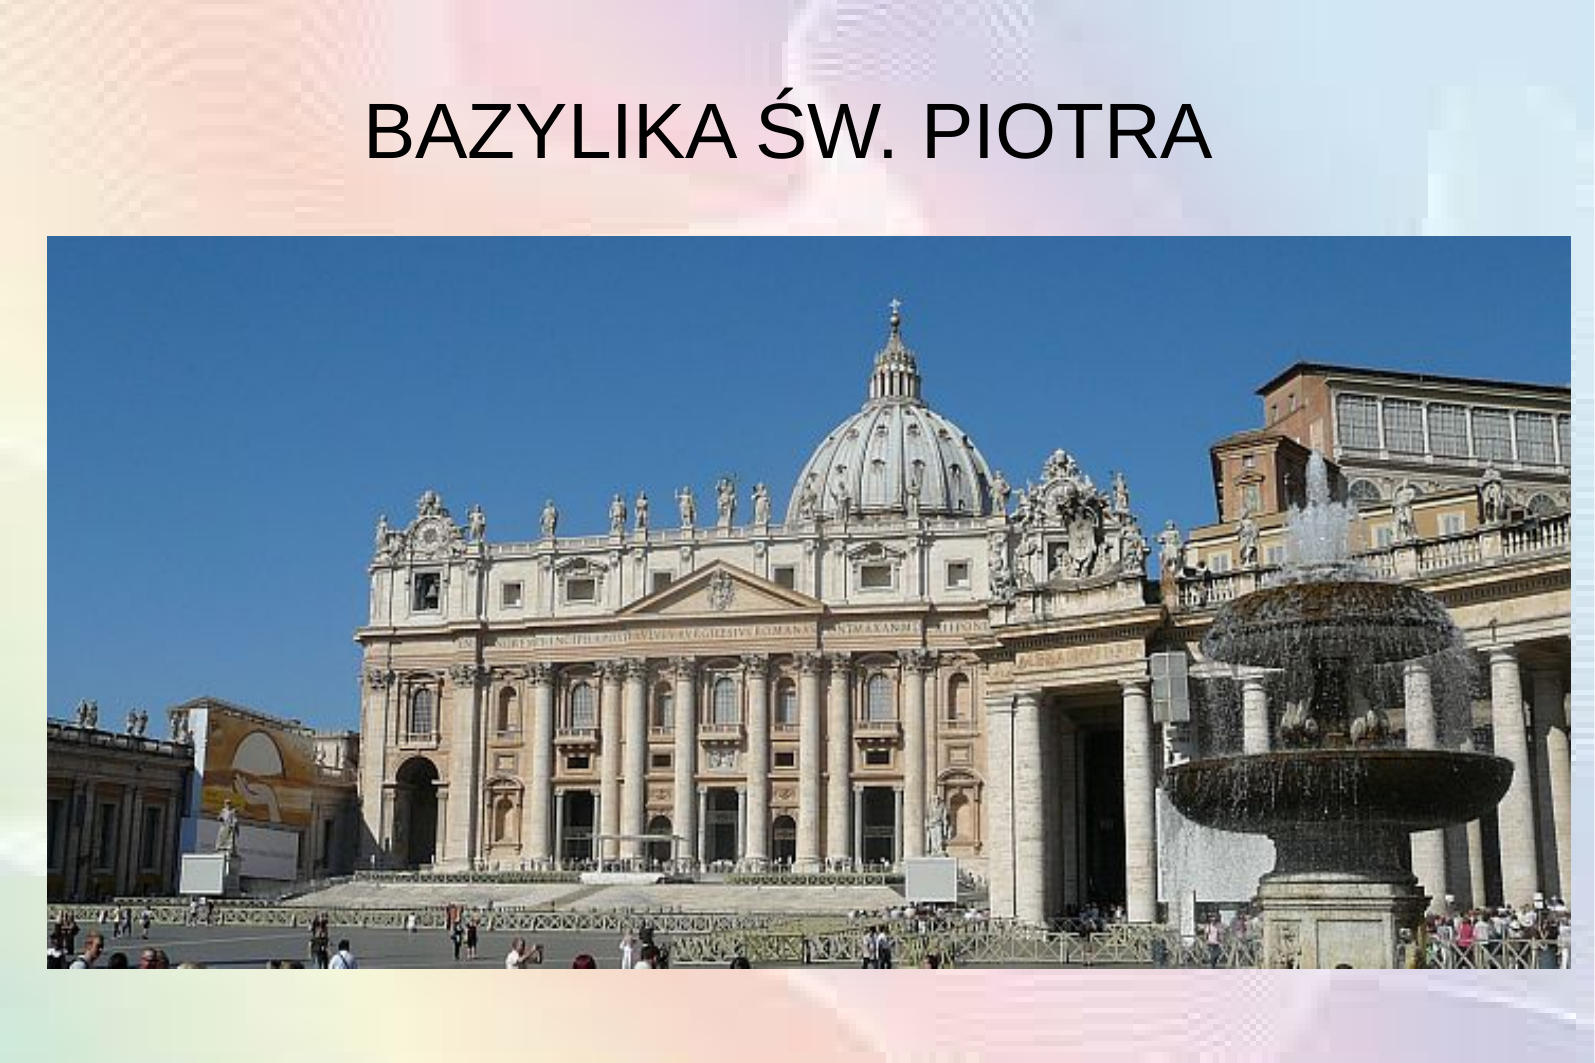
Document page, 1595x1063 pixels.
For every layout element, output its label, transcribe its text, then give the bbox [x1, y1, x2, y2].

picture [0, 0, 1595, 1063]
title BAZYLIKA ŚW. PIOTRA [79, 42, 1515, 220]
